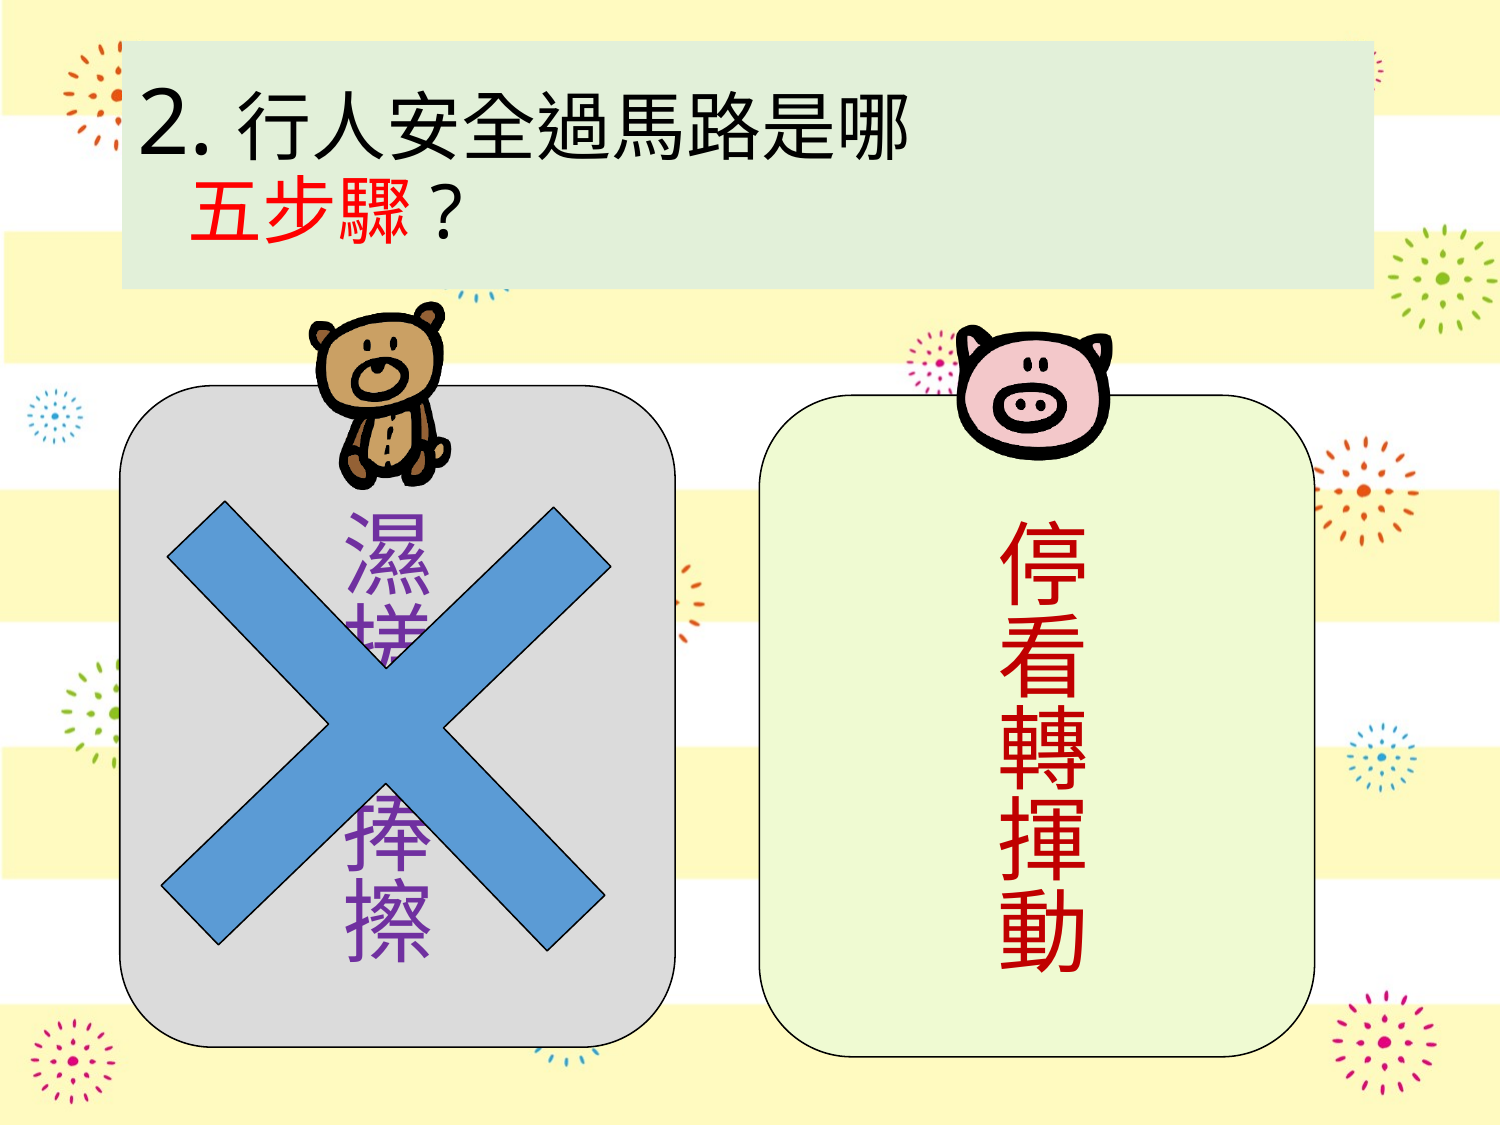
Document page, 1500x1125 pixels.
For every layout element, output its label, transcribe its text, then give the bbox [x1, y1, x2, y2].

text_box [161, 501, 611, 951]
text_box 濕搓沖捧擦 [119, 385, 676, 1048]
text_box 停看轉揮動 [759, 395, 1315, 1057]
title 2.行人安全過馬路是哪 五步驟? [122, 41, 1375, 290]
picture [0, 0, 1500, 1125]
